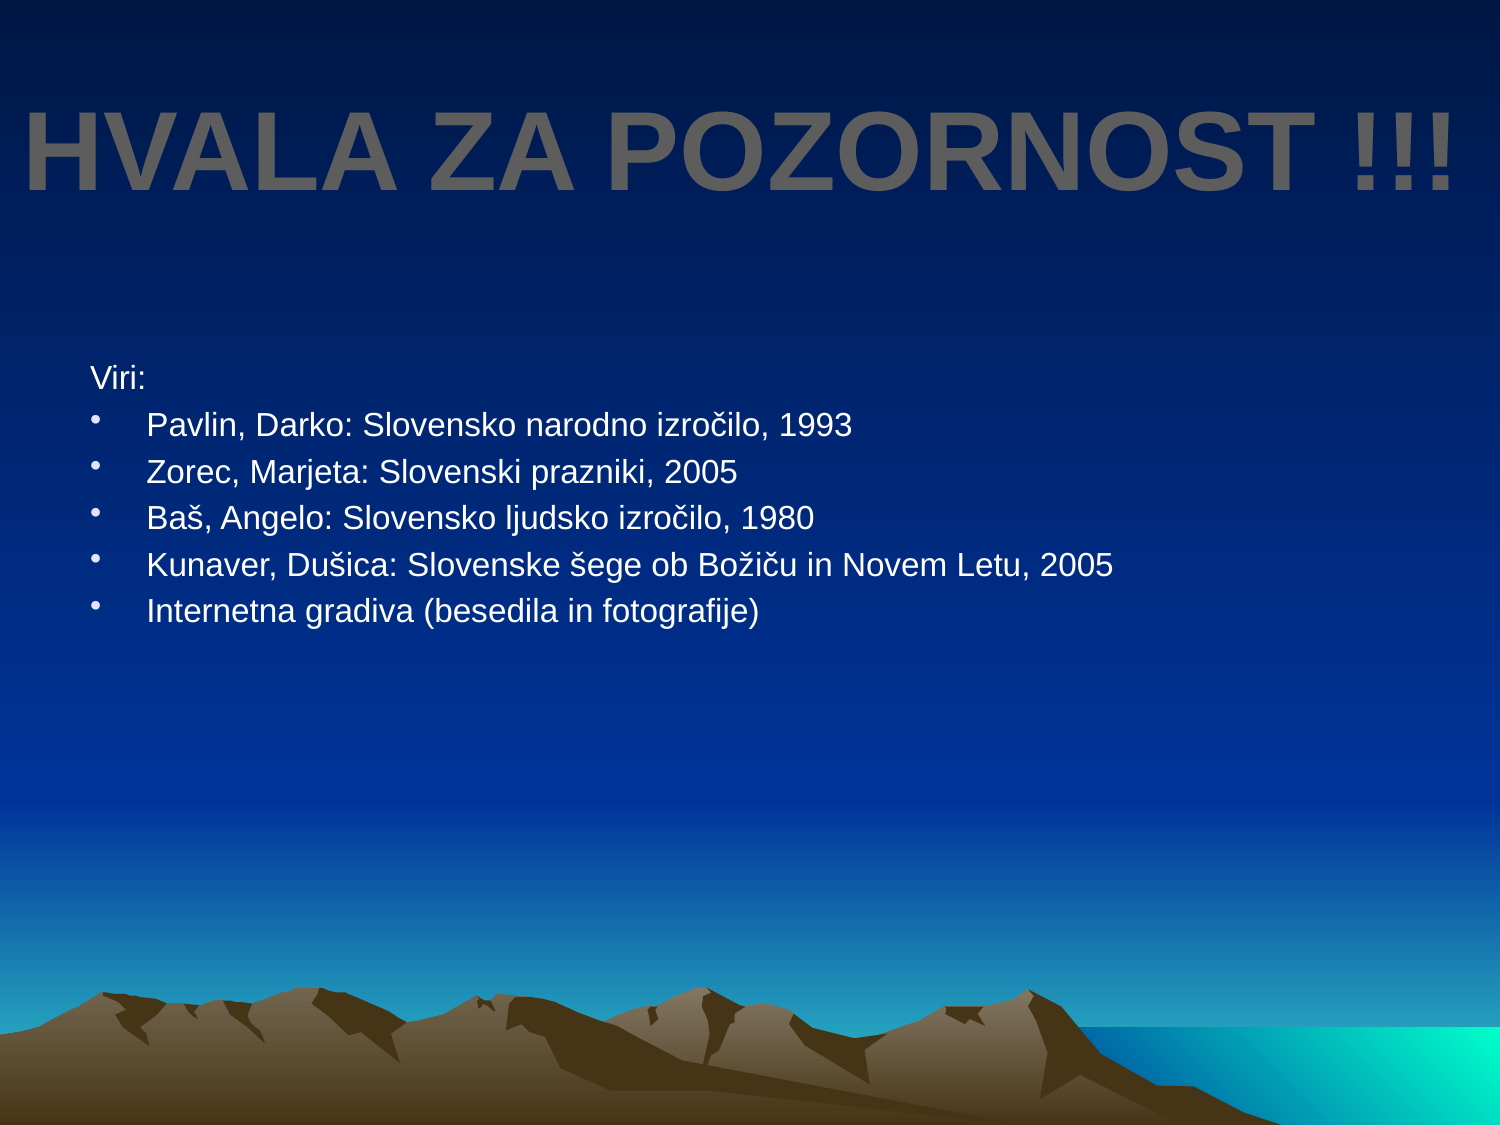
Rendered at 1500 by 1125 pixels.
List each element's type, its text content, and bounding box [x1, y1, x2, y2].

list Viri: Pavlin, Darko: Slovensko narodno izročilo, 1993 Zorec, Marjeta: Slovenski prazniki, 2005 Baš, Angelo: Slovensko ljudsko izročilo, 1980 Kunaver, Dušica: Slovenske šege ob Božiču in Novem Letu, 2005 Internetna gradiva (besedila in fotografije) [75, 262, 1425, 1000]
text_box HVALA ZA POZORNOST !!! [7, 70, 1477, 221]
